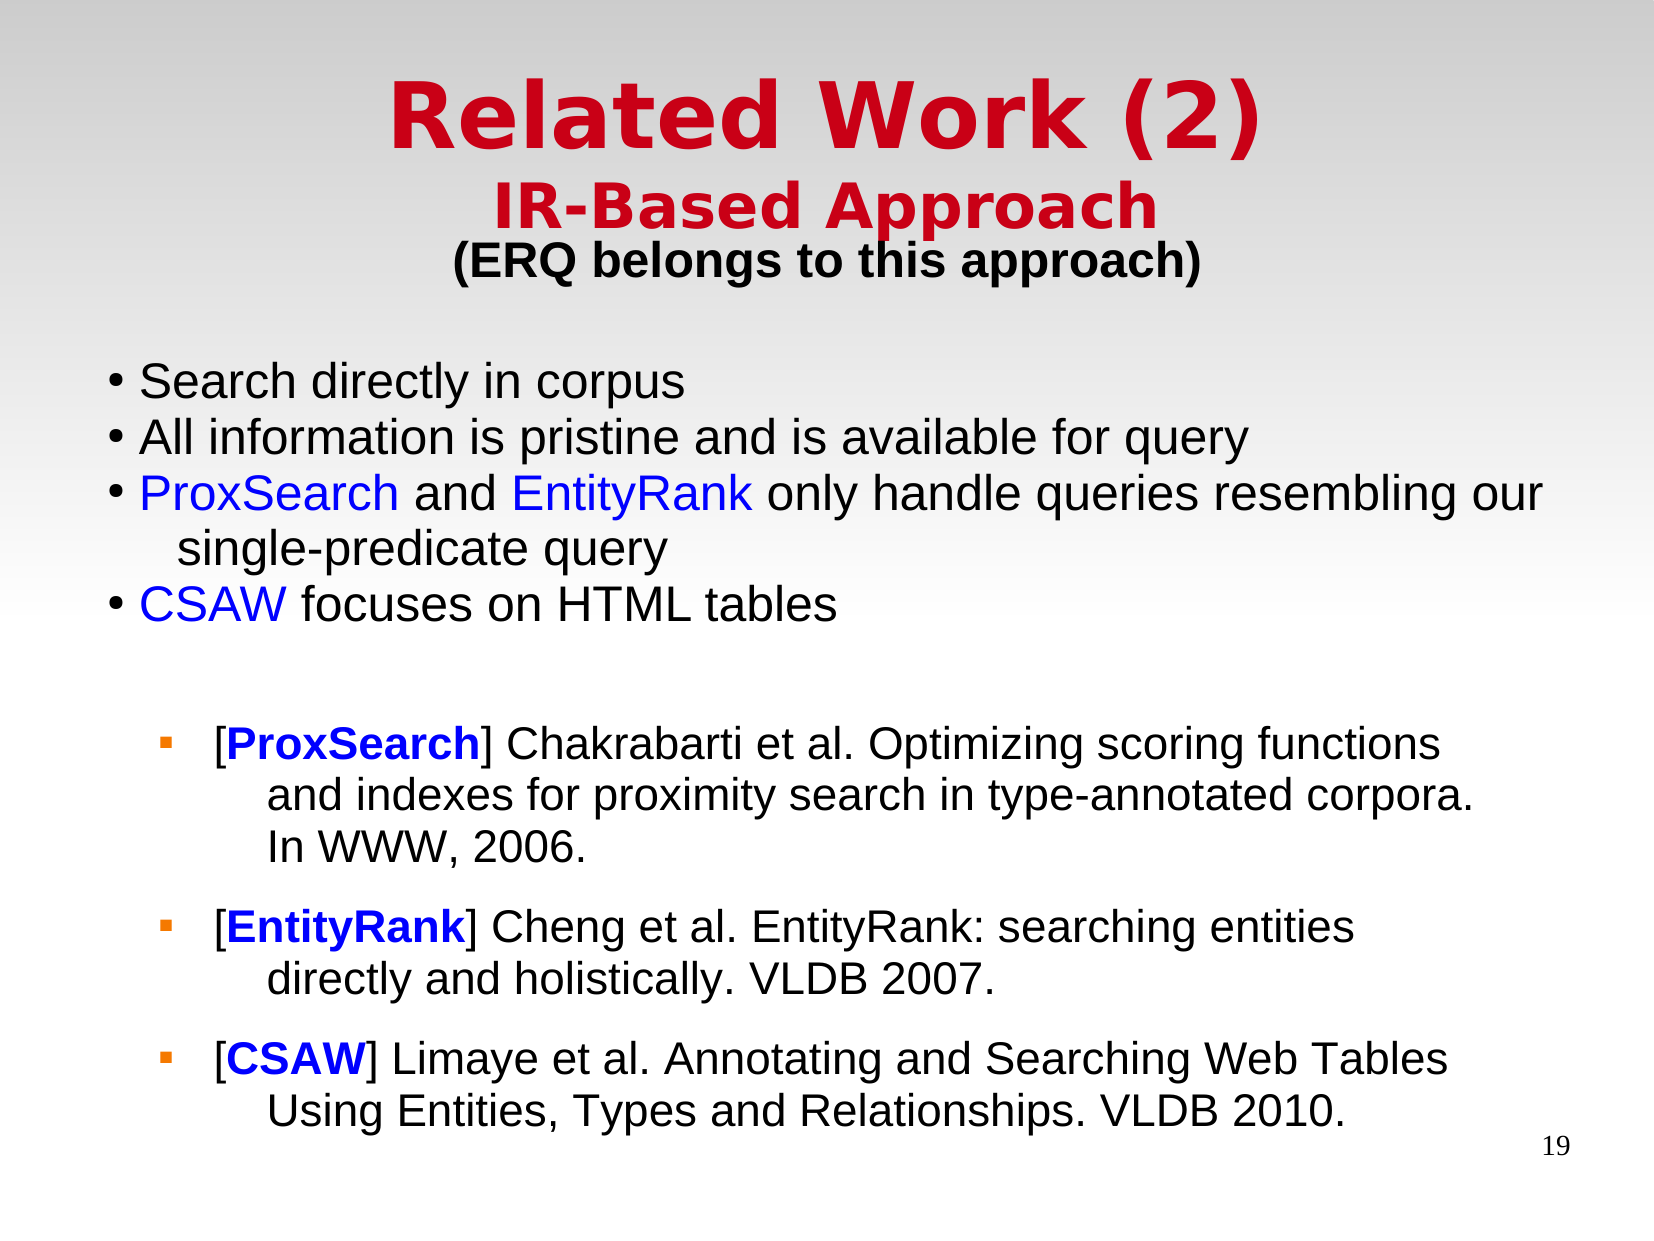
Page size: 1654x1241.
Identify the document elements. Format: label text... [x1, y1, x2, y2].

text_box (ERQ belongs to this approach) [437, 225, 1231, 305]
text_box Search directly in corpus All information is pristine and is available for query ProxSearch and EntityRank only handle queries resembling our single-predicate query CSAW focuses on HTML tables [92, 345, 1564, 671]
title Related Work (2) IR-Based Approach [82, 56, 1571, 250]
text_box [ProxSearch] Chakrabarti et al. Optimizing scoring functions and indexes for proximity search in type-annotated corpora. In WWW, 2006. [EntityRank] Cheng et al. EntityRank: searching entities directly and holistically. VLDB 2007. [CSAW] Limaye et al. Annotating and Searching Web Tables Using Entities, Types and Relationships. VLDB 2010. [124, 717, 1487, 1136]
